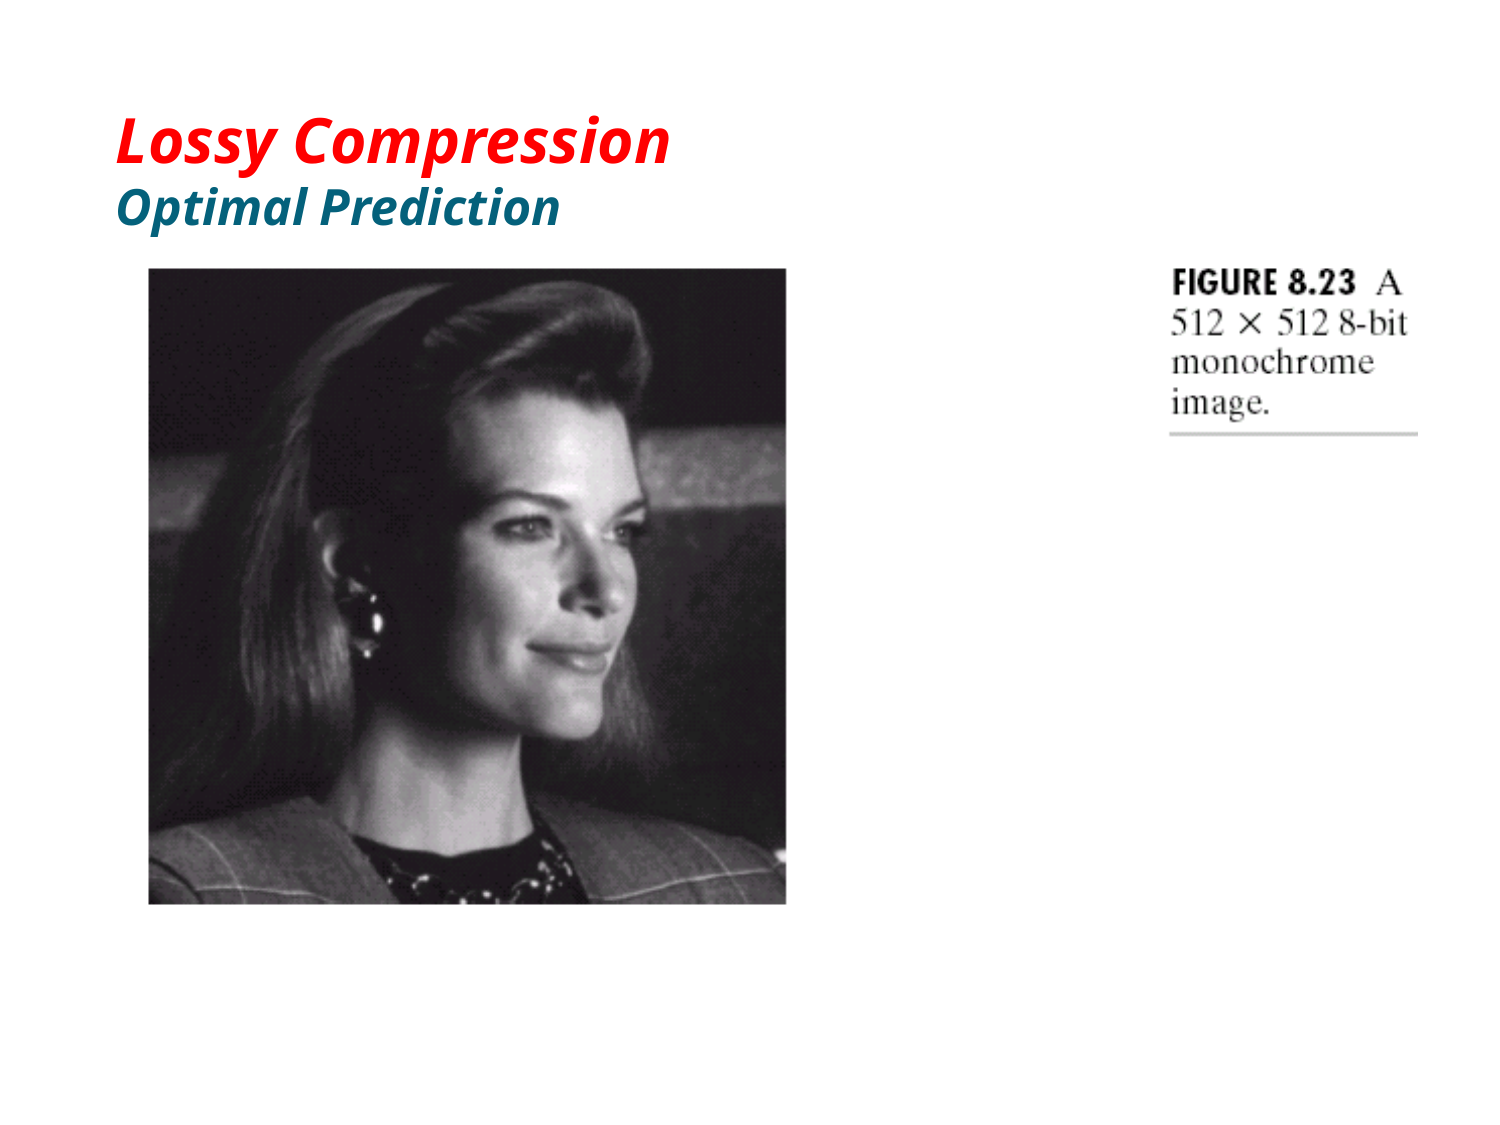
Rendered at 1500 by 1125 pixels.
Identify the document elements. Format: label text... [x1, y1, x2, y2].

picture [141, 261, 1418, 909]
text_box Lossy Compression Optimal Prediction [101, 55, 1377, 244]
